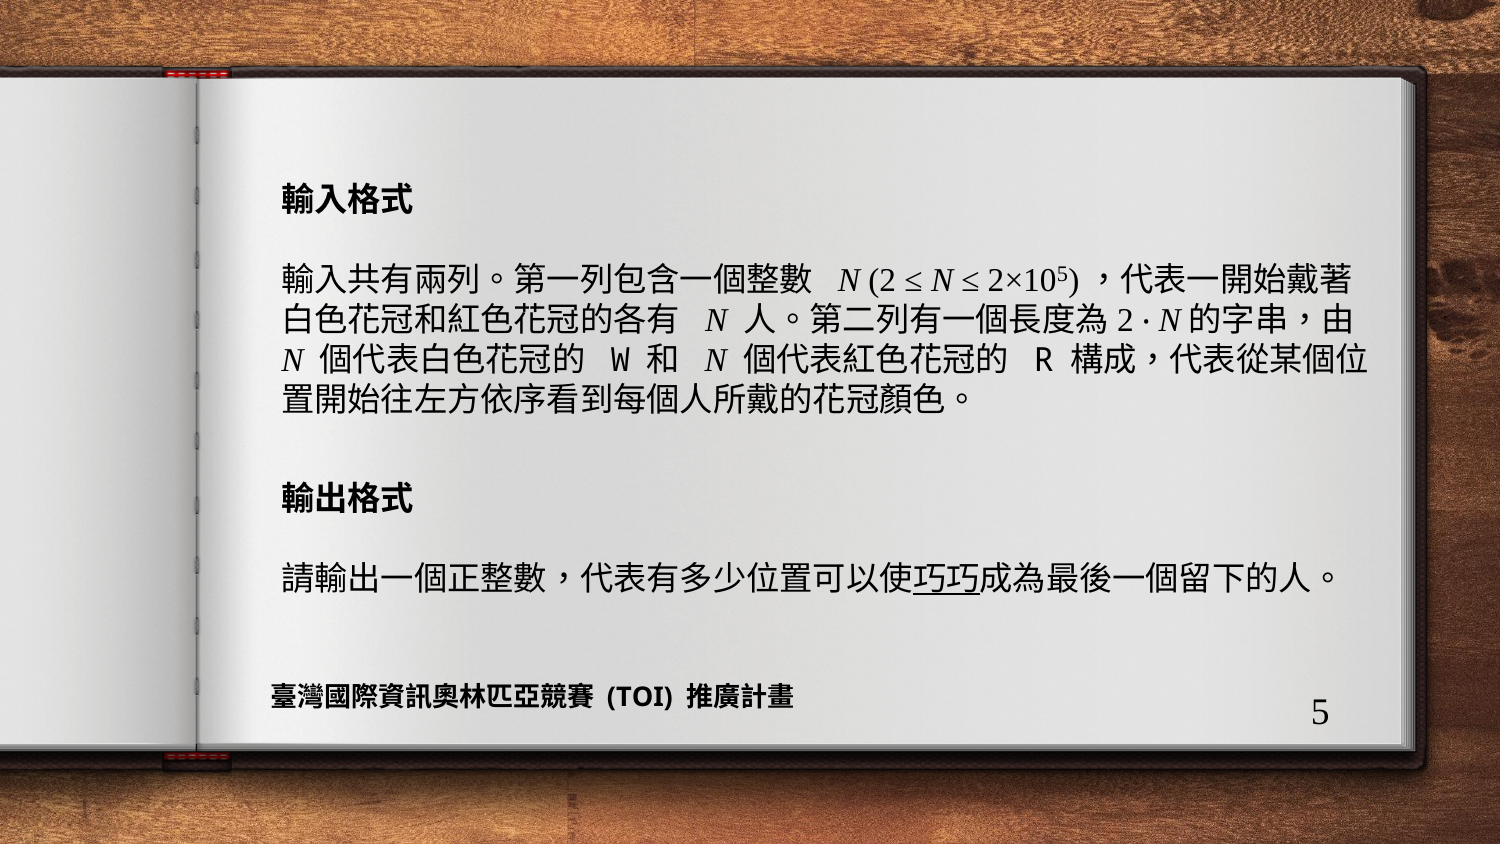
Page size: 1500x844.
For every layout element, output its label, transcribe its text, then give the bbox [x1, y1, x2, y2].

text_box 輸出格式 請輸出一個正整數，代表有多少位置可以使巧巧成為最後一個留下的人。 [266, 469, 1368, 604]
text_box 輸入格式 輸入共有兩列。第一列包含一個整數 N (2 ≤ N ≤ 2×105)，代表一開始戴著白色花冠和紅色花冠的各有 N 人。第二列有一個長度為2 ‧ N的字串，由 N 個代表白色花冠的 W 和 N 個代表紅色花冠的 R 構成，代表從某個位置開始往左方依序看到每個人所戴的花冠顏色。 [266, 171, 1400, 425]
text_box [1295, 672, 1386, 737]
